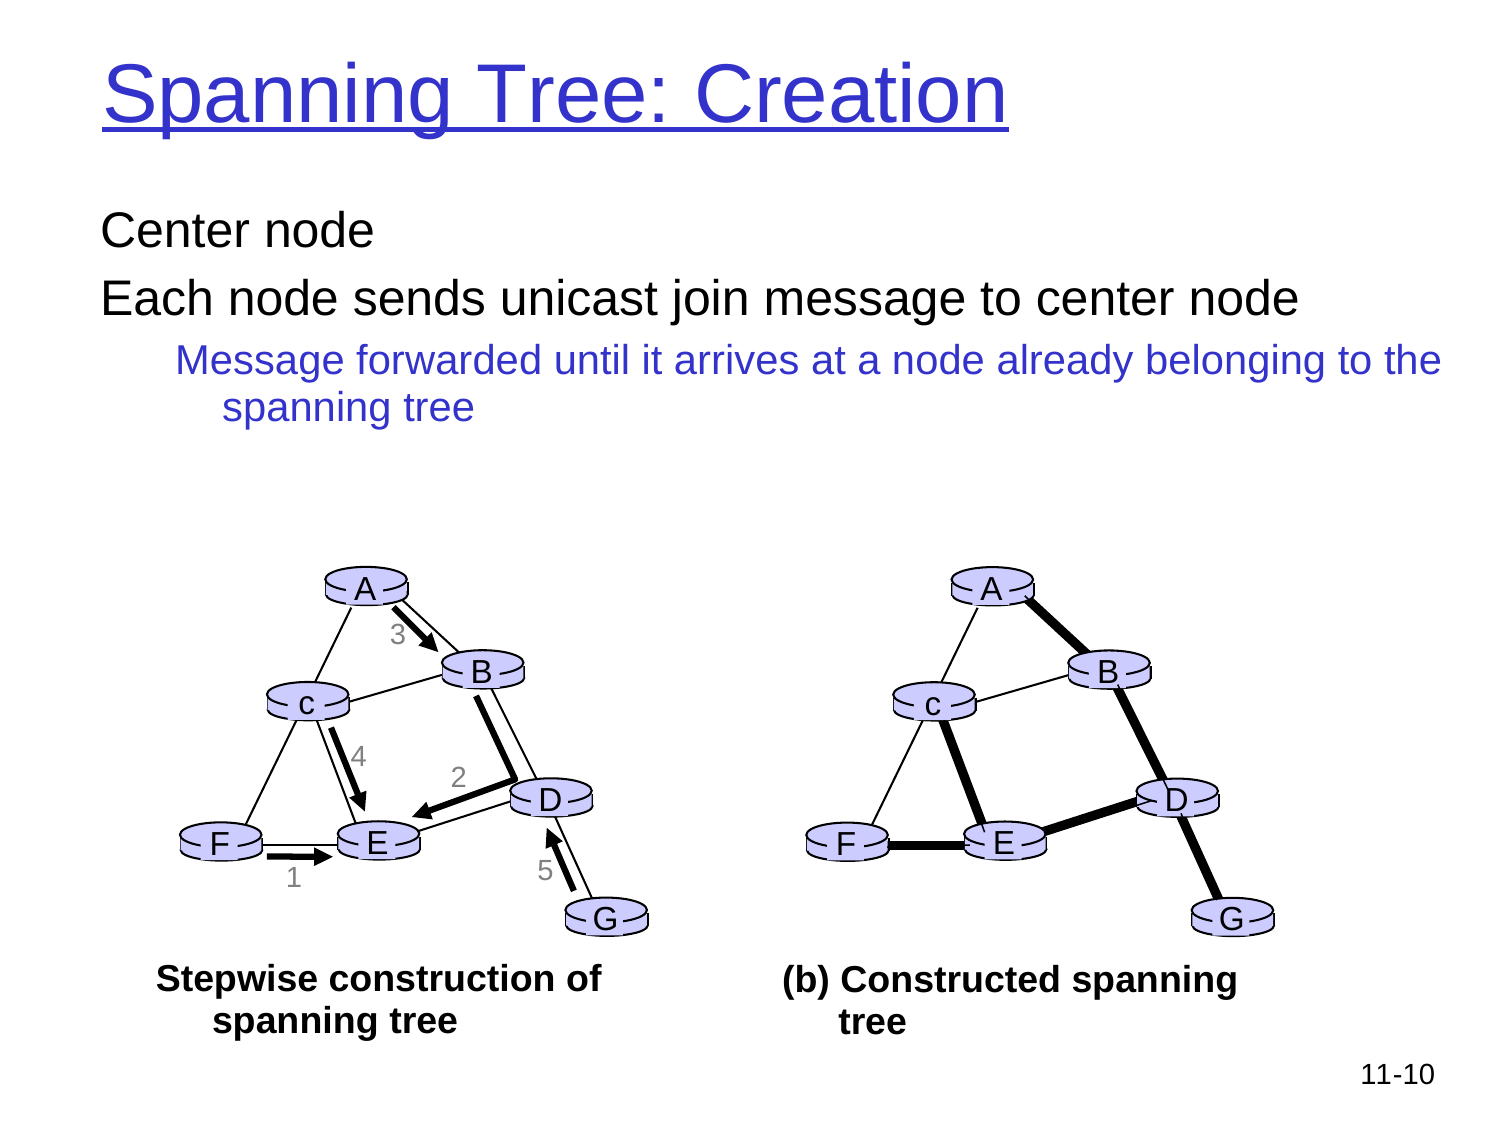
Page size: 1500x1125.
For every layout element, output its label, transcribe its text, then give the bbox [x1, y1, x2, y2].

text_box 1 [271, 853, 318, 902]
text_box F [194, 817, 245, 871]
text_box c [283, 677, 331, 730]
text_box [1191, 901, 1203, 933]
text_box [578, 781, 593, 815]
text_box 2 [435, 753, 482, 802]
text_box [508, 652, 524, 687]
text_box B [455, 645, 508, 699]
text_box c [909, 677, 957, 731]
text_box [392, 569, 408, 603]
text_box [441, 653, 455, 686]
text_box 4 [335, 732, 382, 781]
text_box [957, 684, 975, 719]
text_box [1136, 782, 1149, 804]
text_box (b) Constructed spanning tree [767, 950, 1265, 1050]
text_box [565, 901, 577, 933]
text_box [245, 824, 262, 859]
text_box [806, 825, 821, 859]
text_box [510, 781, 523, 814]
text_box D [1149, 773, 1204, 827]
text_box A [965, 562, 1018, 616]
text_box A [339, 562, 392, 615]
text_box 3 [374, 610, 421, 659]
list Center node Each node sends unicast join message to center node Message forwarded until it arrives at a node already belonging to the spanning tree [85, 194, 1477, 525]
text_box [179, 825, 194, 858]
text_box [1137, 803, 1149, 814]
text_box E [978, 816, 1030, 870]
text_box Stepwise construction of spanning tree [141, 950, 639, 1050]
text_box [1068, 653, 1082, 686]
title Spanning Tree: Creation [87, 0, 1363, 188]
text_box [893, 684, 909, 719]
text_box [1018, 569, 1034, 604]
text_box D [523, 773, 578, 827]
text_box D [1170, 791, 1183, 809]
text_box G [1203, 893, 1260, 946]
text_box [325, 570, 339, 603]
text_box E [351, 816, 404, 870]
text_box [1204, 781, 1219, 815]
text_box [1030, 824, 1047, 858]
text_box [634, 900, 648, 934]
text_box F [821, 817, 872, 871]
text_box [964, 824, 978, 858]
text_box [1135, 653, 1151, 687]
text_box [337, 824, 351, 857]
text_box [404, 824, 420, 858]
text_box [951, 570, 965, 603]
text_box B [1082, 645, 1135, 699]
text_box [872, 825, 889, 859]
text_box [266, 684, 283, 718]
text_box [331, 684, 350, 719]
text_box [1260, 901, 1274, 934]
text_box G [577, 892, 634, 946]
text_box 5 [522, 846, 569, 895]
